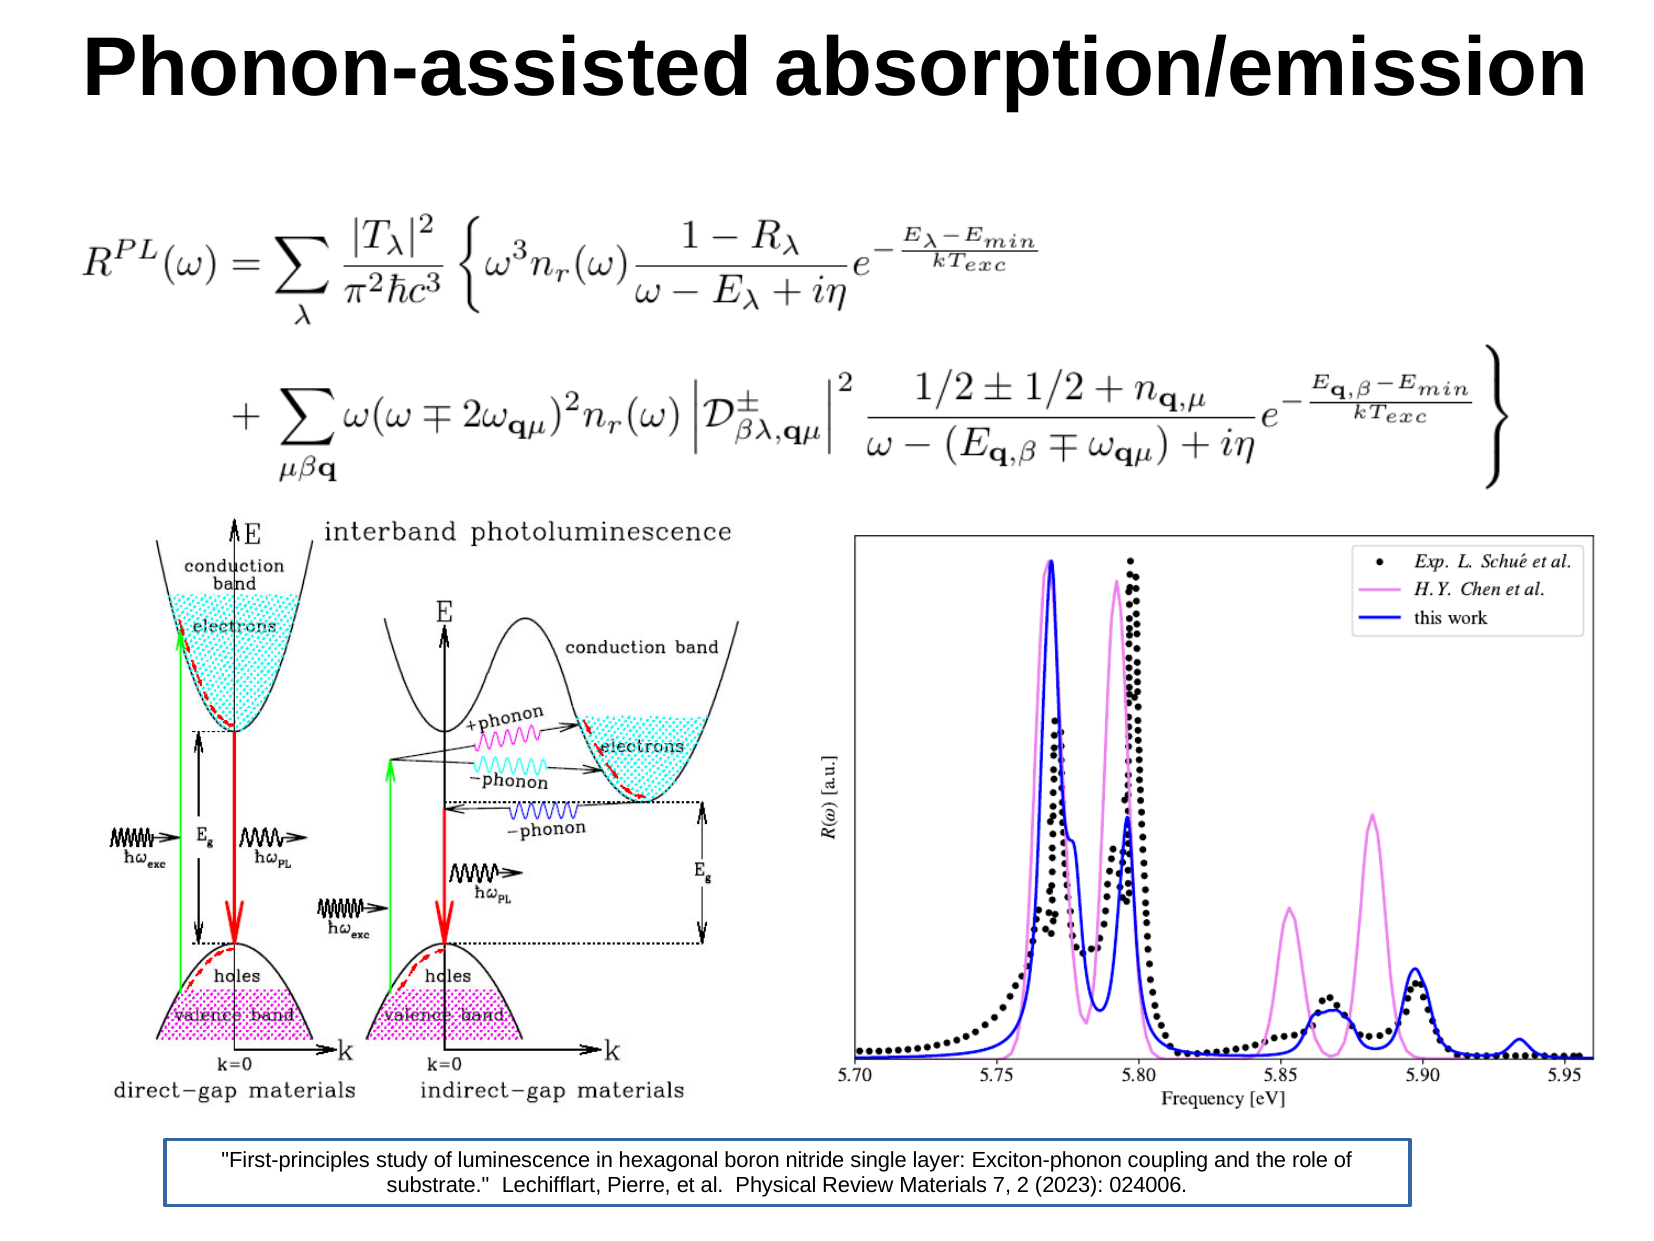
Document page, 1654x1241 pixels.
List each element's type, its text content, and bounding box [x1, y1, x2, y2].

text_box "First-principles study of luminescence in hexagonal boron nitride single layer: Exciton-phonon coupling and the role of substrate." Lechifflart, Pierre, et al. Physical Review Materials 7, 2 (2023): 024006. [165, 1139, 1411, 1206]
picture [75, 200, 1632, 1111]
title Phonon-assisted absorption/emission [16, 0, 1654, 160]
